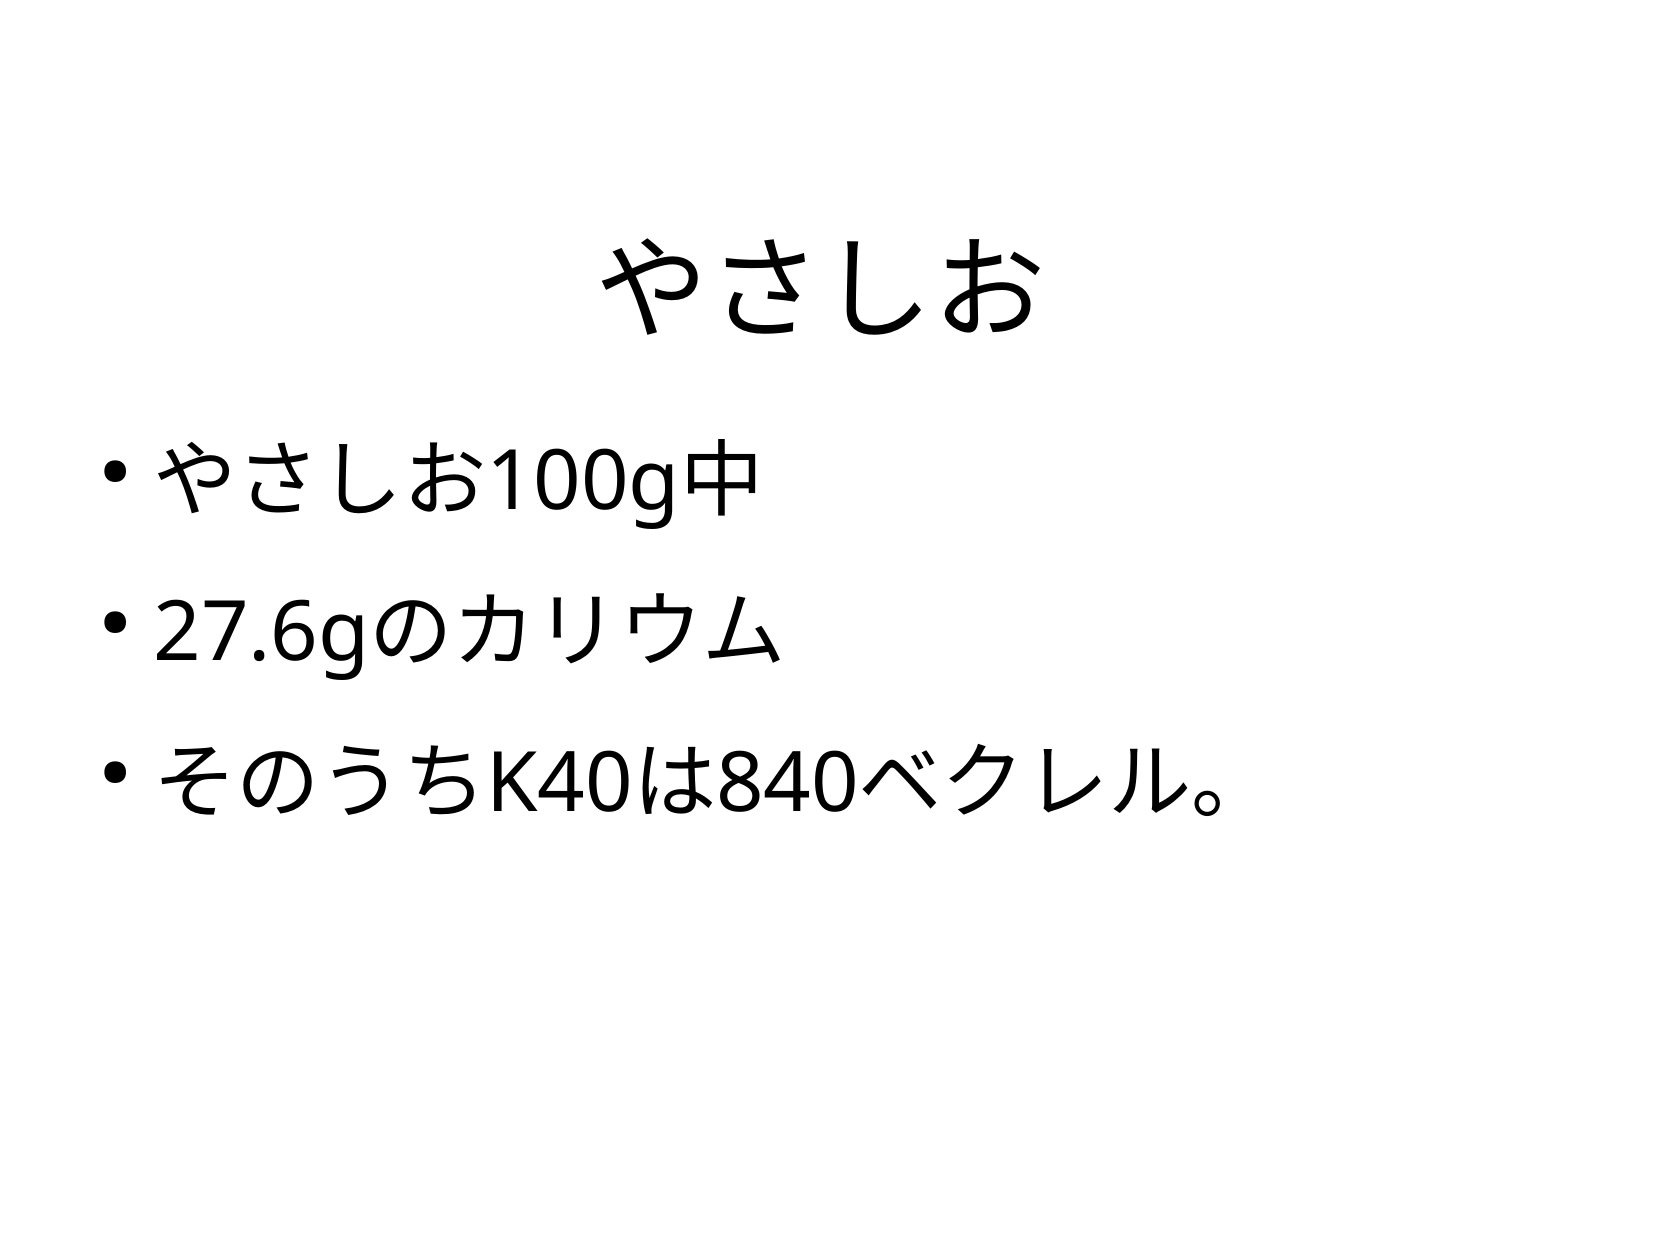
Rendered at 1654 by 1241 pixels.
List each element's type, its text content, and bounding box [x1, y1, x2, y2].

title やさしお [76, 176, 1565, 384]
list やさしお100g中 27.6gのカリウム そのうちK40は840ベクレル。 [82, 413, 1571, 1109]
